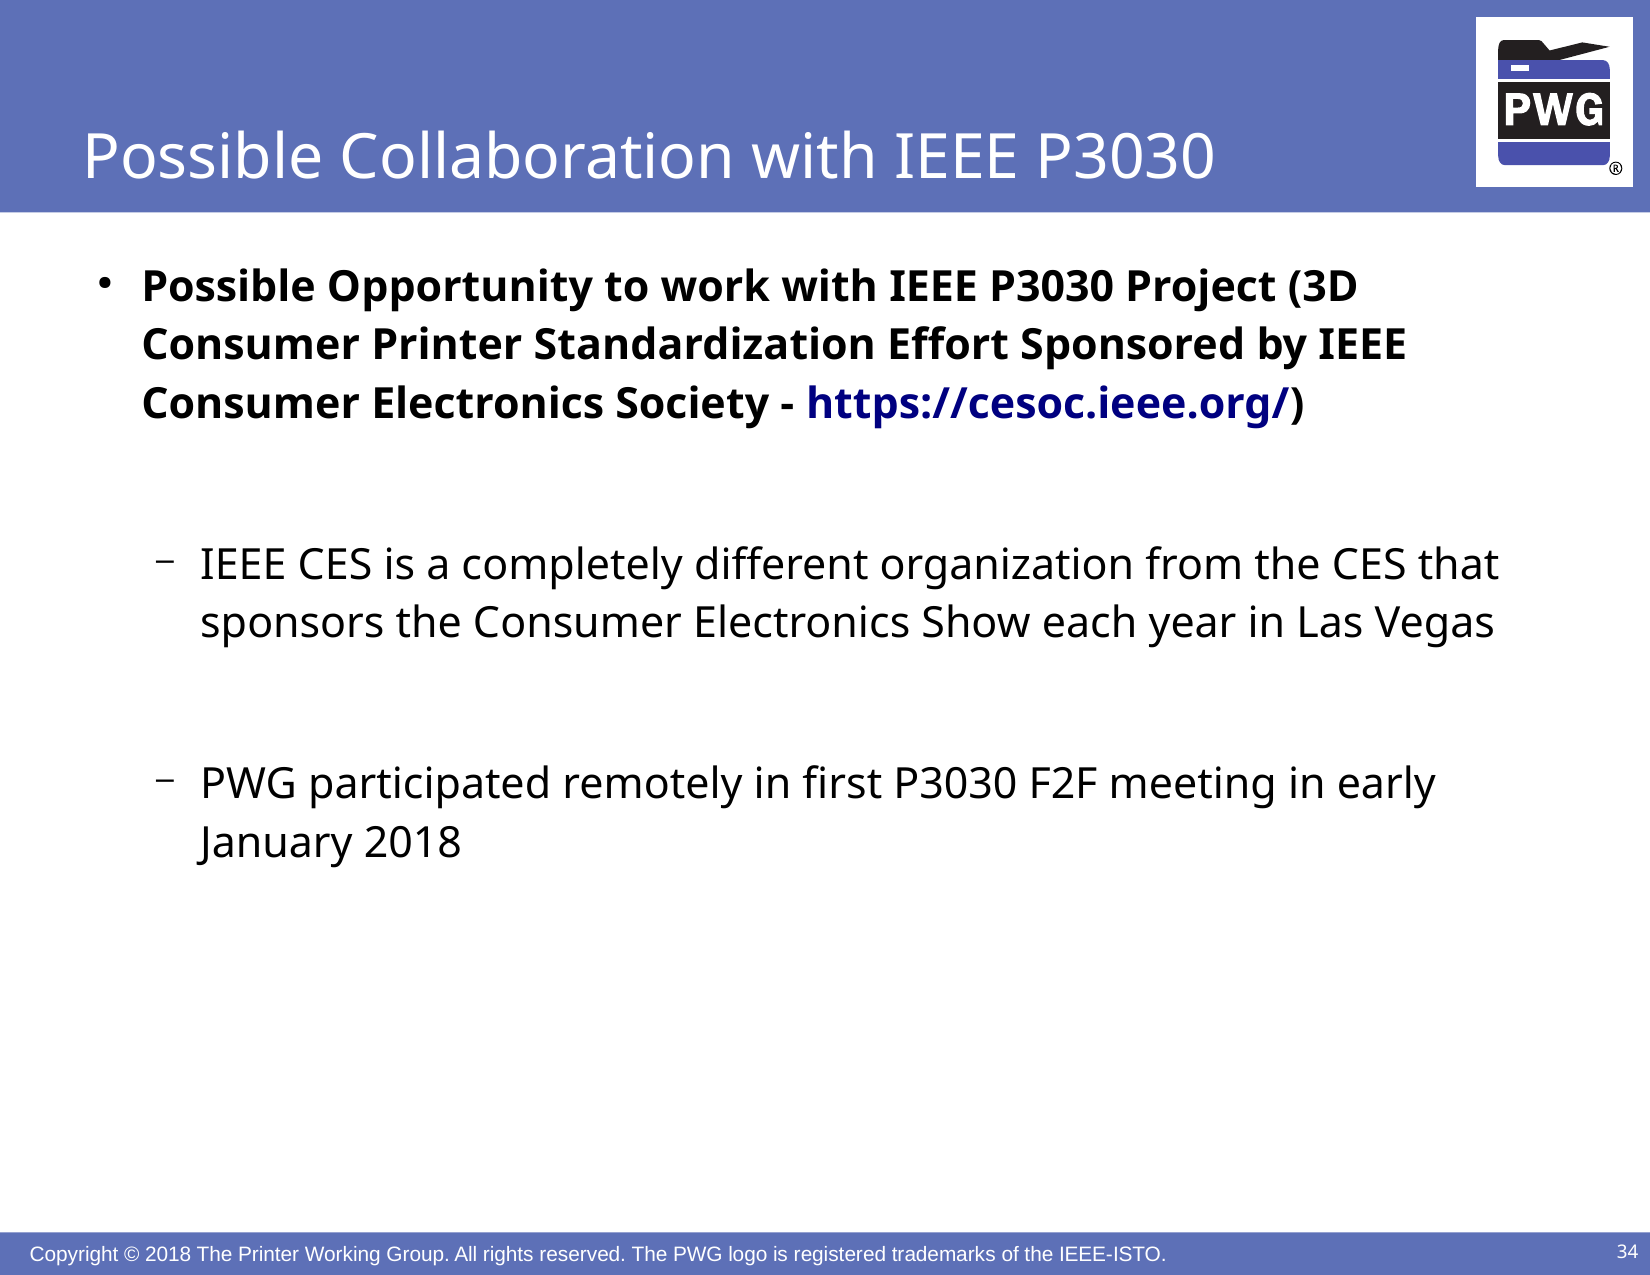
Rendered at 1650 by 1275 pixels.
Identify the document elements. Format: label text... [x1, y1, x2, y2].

list Possible Opportunity to work with IEEE P3030 Project (3D Consumer Printer Standardization Effort Sponsored by IEEE Consumer Electronics Society - https://cesoc.ieee.org/) IEEE CES is a completely different organization from the CES that sponsors the Consumer Electronics Show each year in Las Vegas PWG participated remotely in first P3030 F2F meeting in early January 2018 [82, 254, 1568, 871]
title Possible Collaboration with IEEE P3030 [82, 8, 1449, 198]
